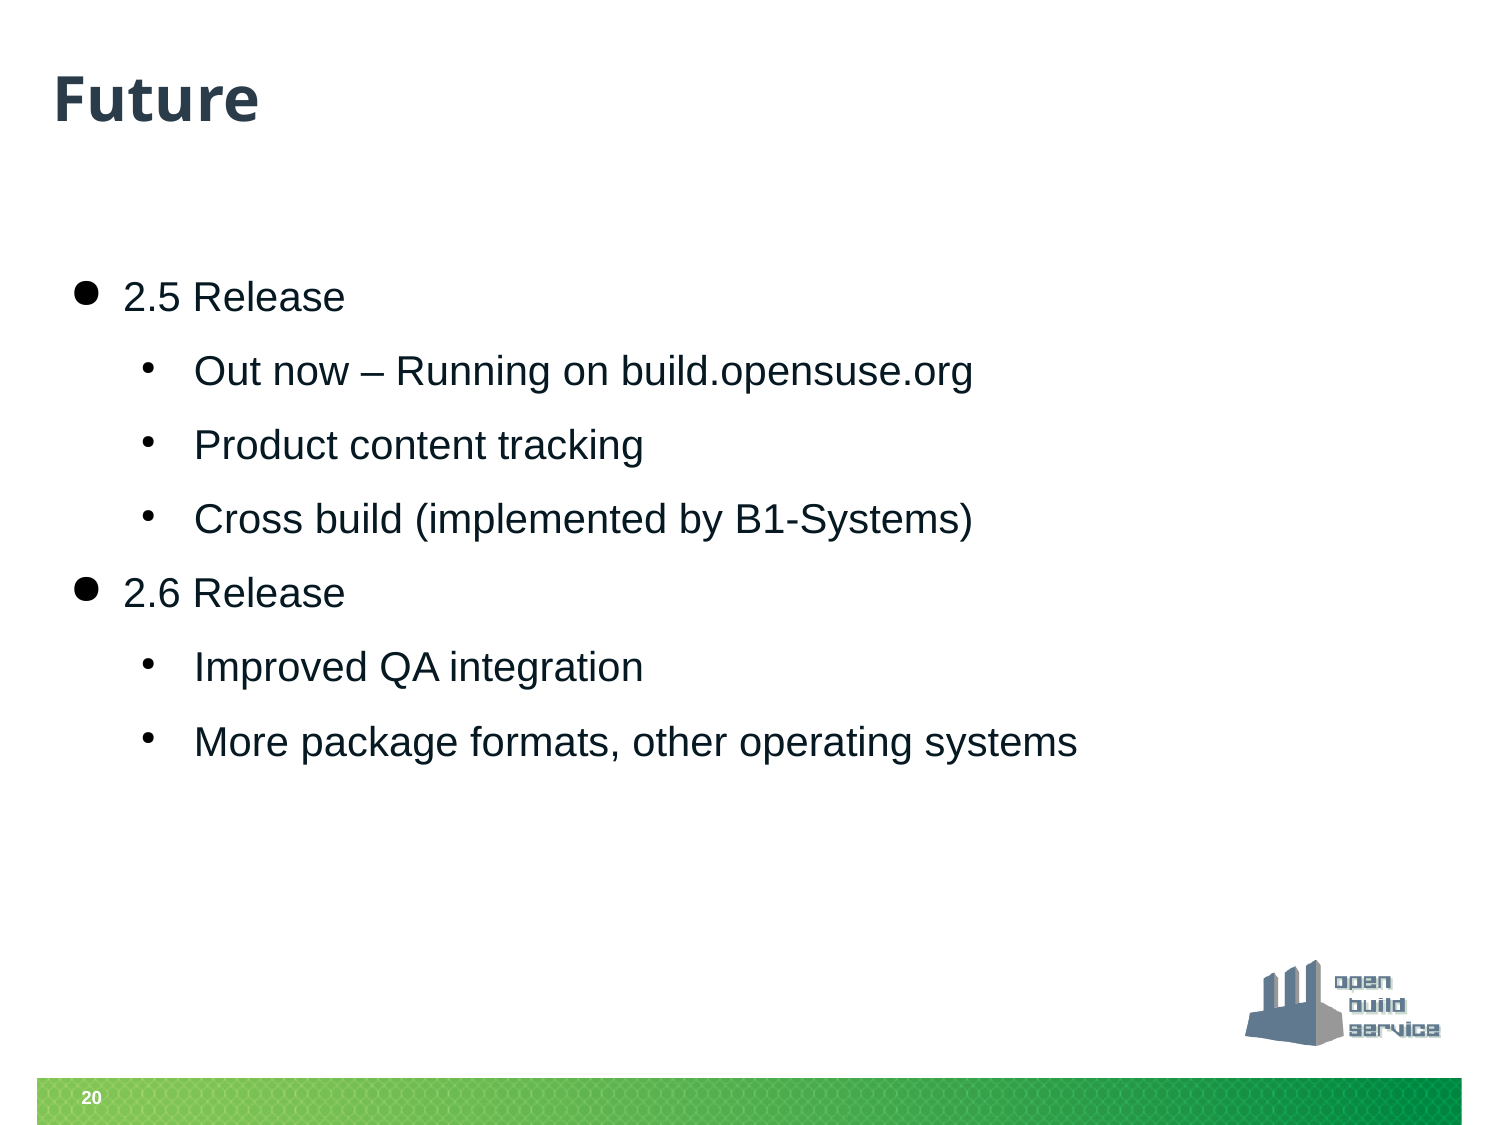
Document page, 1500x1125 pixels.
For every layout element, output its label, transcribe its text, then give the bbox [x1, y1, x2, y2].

picture [37, 1078, 1462, 1125]
list 2.5 Release Out now – Running on build.opensuse.org Product content tracking Cross build (implemented by B1-Systems) 2.6 Release Improved QA integration More package formats, other operating systems [37, 262, 1388, 1005]
title Future [37, 51, 1388, 209]
picture [1245, 960, 1441, 1046]
